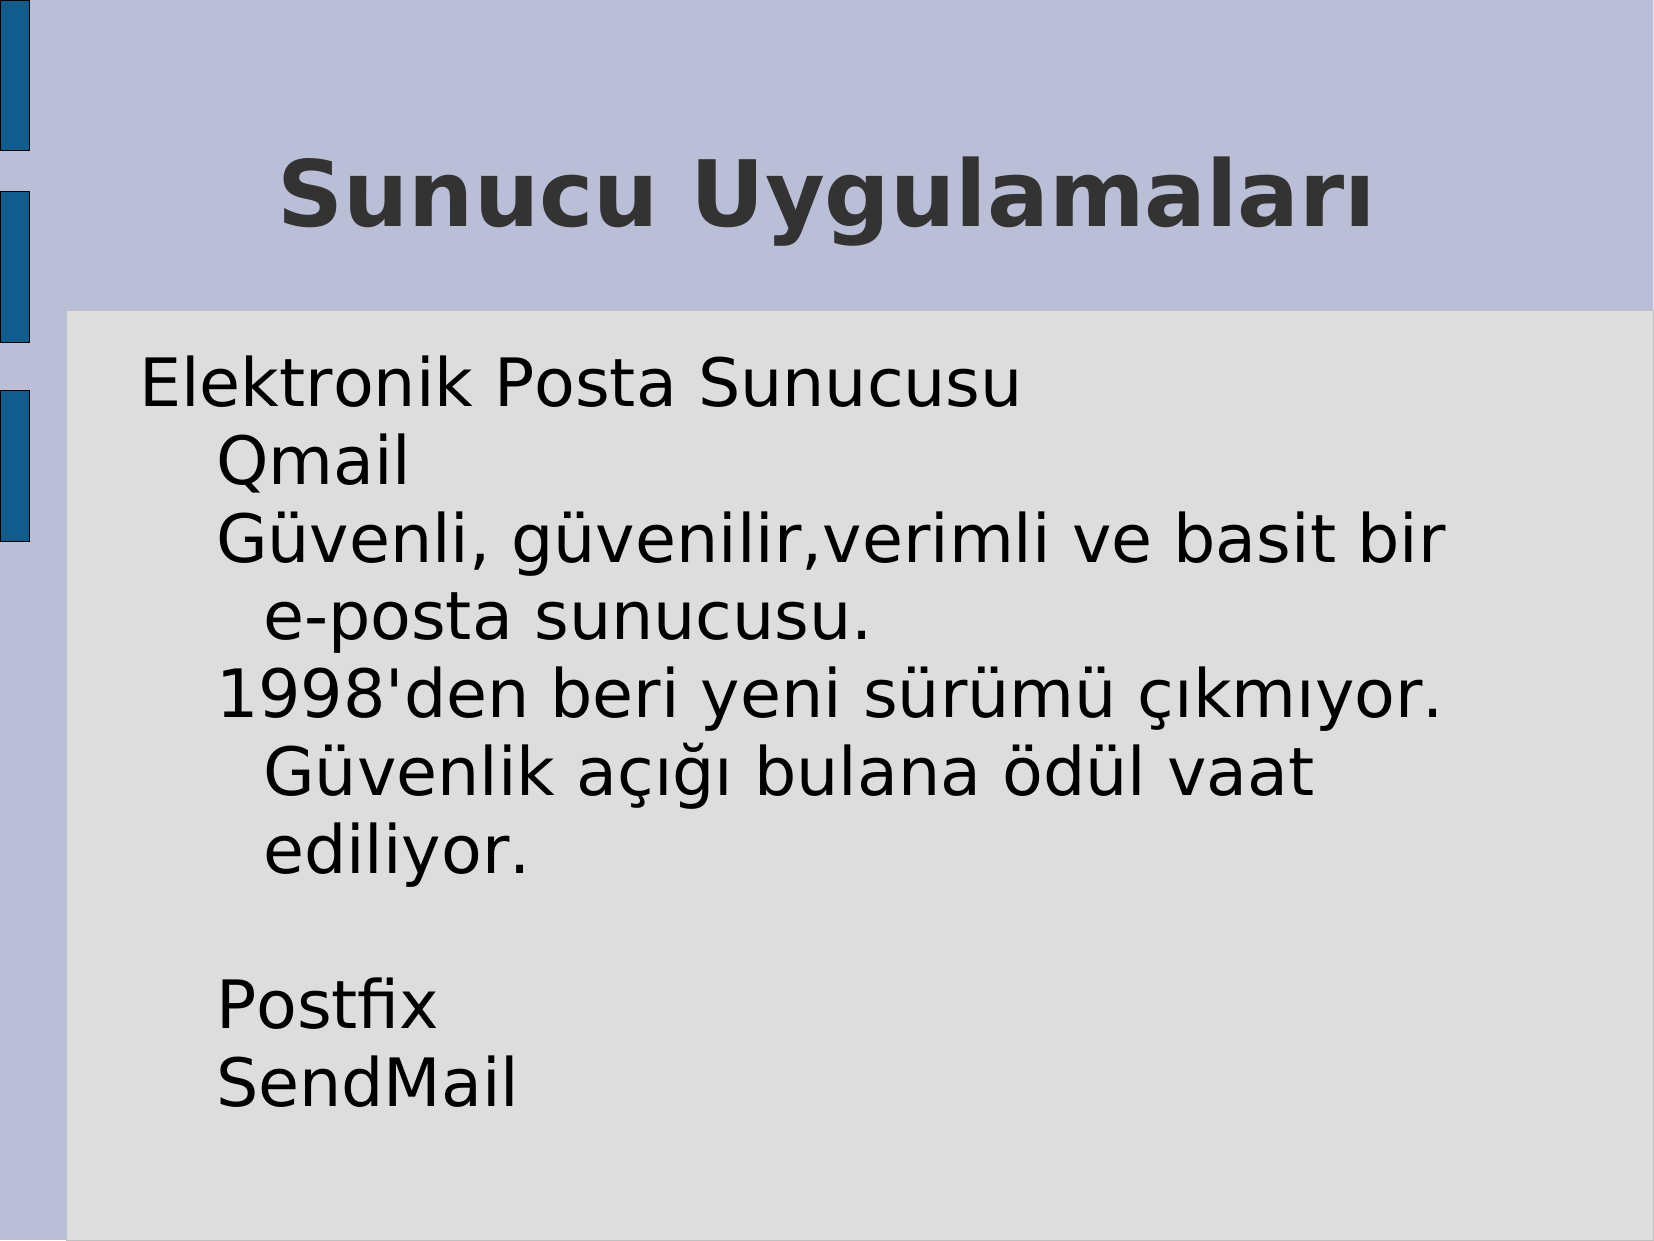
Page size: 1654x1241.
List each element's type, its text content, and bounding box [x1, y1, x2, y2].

list Elektronik Posta Sunucusu Qmail Güvenli, güvenilir,verimli ve basit bir e-posta sunucusu. 1998'den beri yeni sürümü çıkmıyor. Güvenlik açığı bulana ödül vaat ediliyor. Postfix SendMail [121, 344, 1534, 1127]
title Sunucu Uygulamaları [121, 91, 1534, 299]
